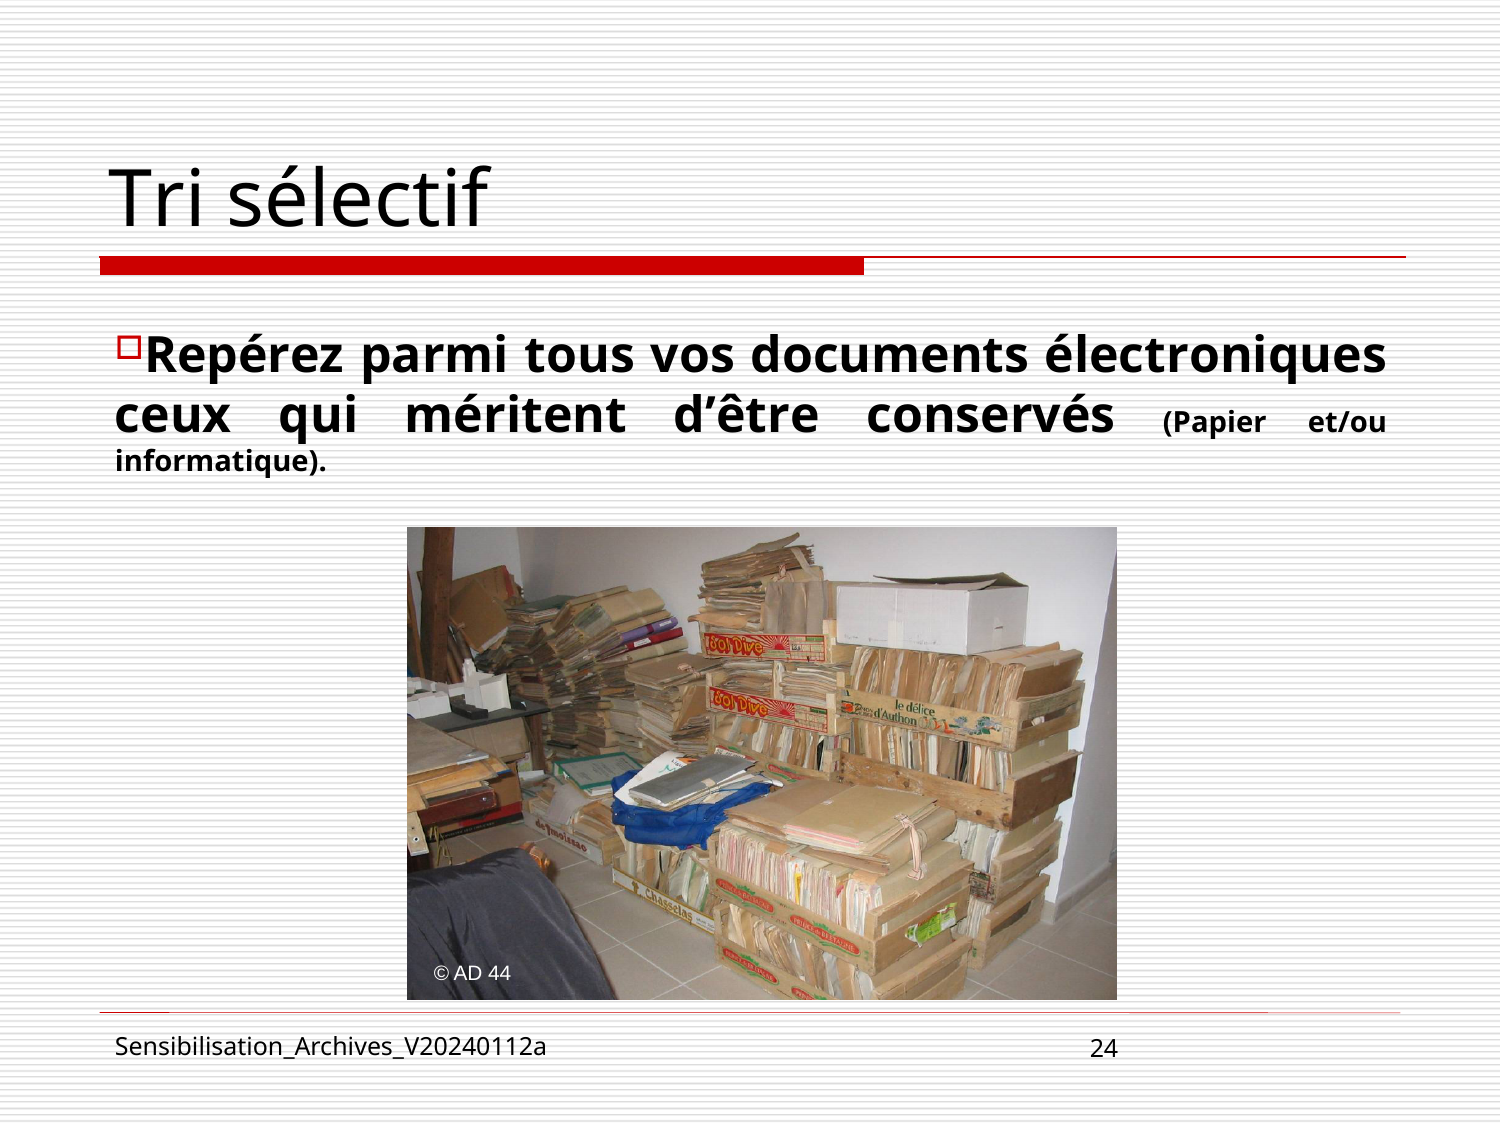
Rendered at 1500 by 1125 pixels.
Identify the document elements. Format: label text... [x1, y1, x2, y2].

text_box 33 [1074, 1024, 1400, 1103]
picture [0, 0, 1500, 1125]
title Tri sélectif [94, 50, 1407, 250]
text_box © AD 44 [419, 952, 597, 993]
text_box Sensibilisation_Archives_V20240112a [100, 1023, 989, 1101]
list Repérez parmi tous vos documents électroniques ceux qui méritent d’être conservés (Papier et/ou informatique). [100, 314, 1413, 528]
